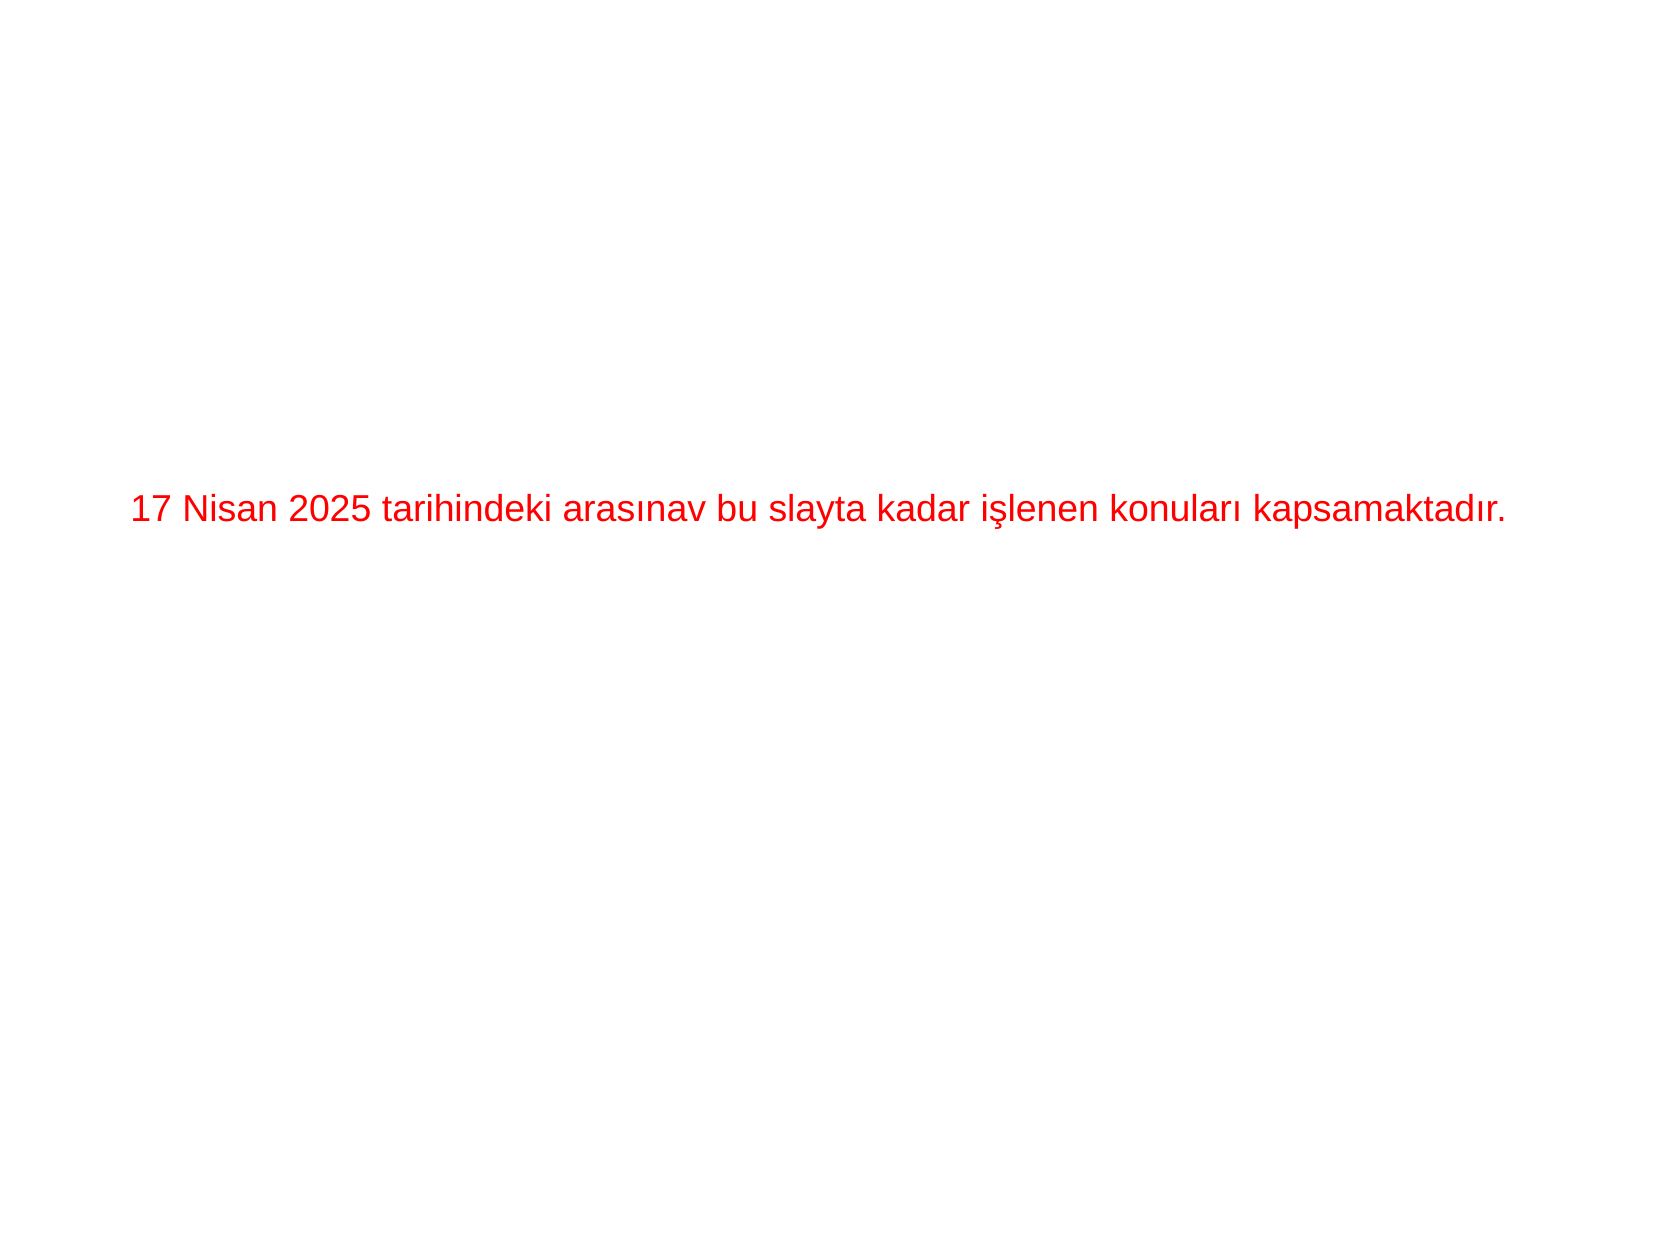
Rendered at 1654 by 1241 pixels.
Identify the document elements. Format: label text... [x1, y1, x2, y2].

text_box 17 Nisan 2025 tarihindeki arasınav bu slayta kadar işlenen konuları kapsamaktadır. [61, 480, 1577, 558]
